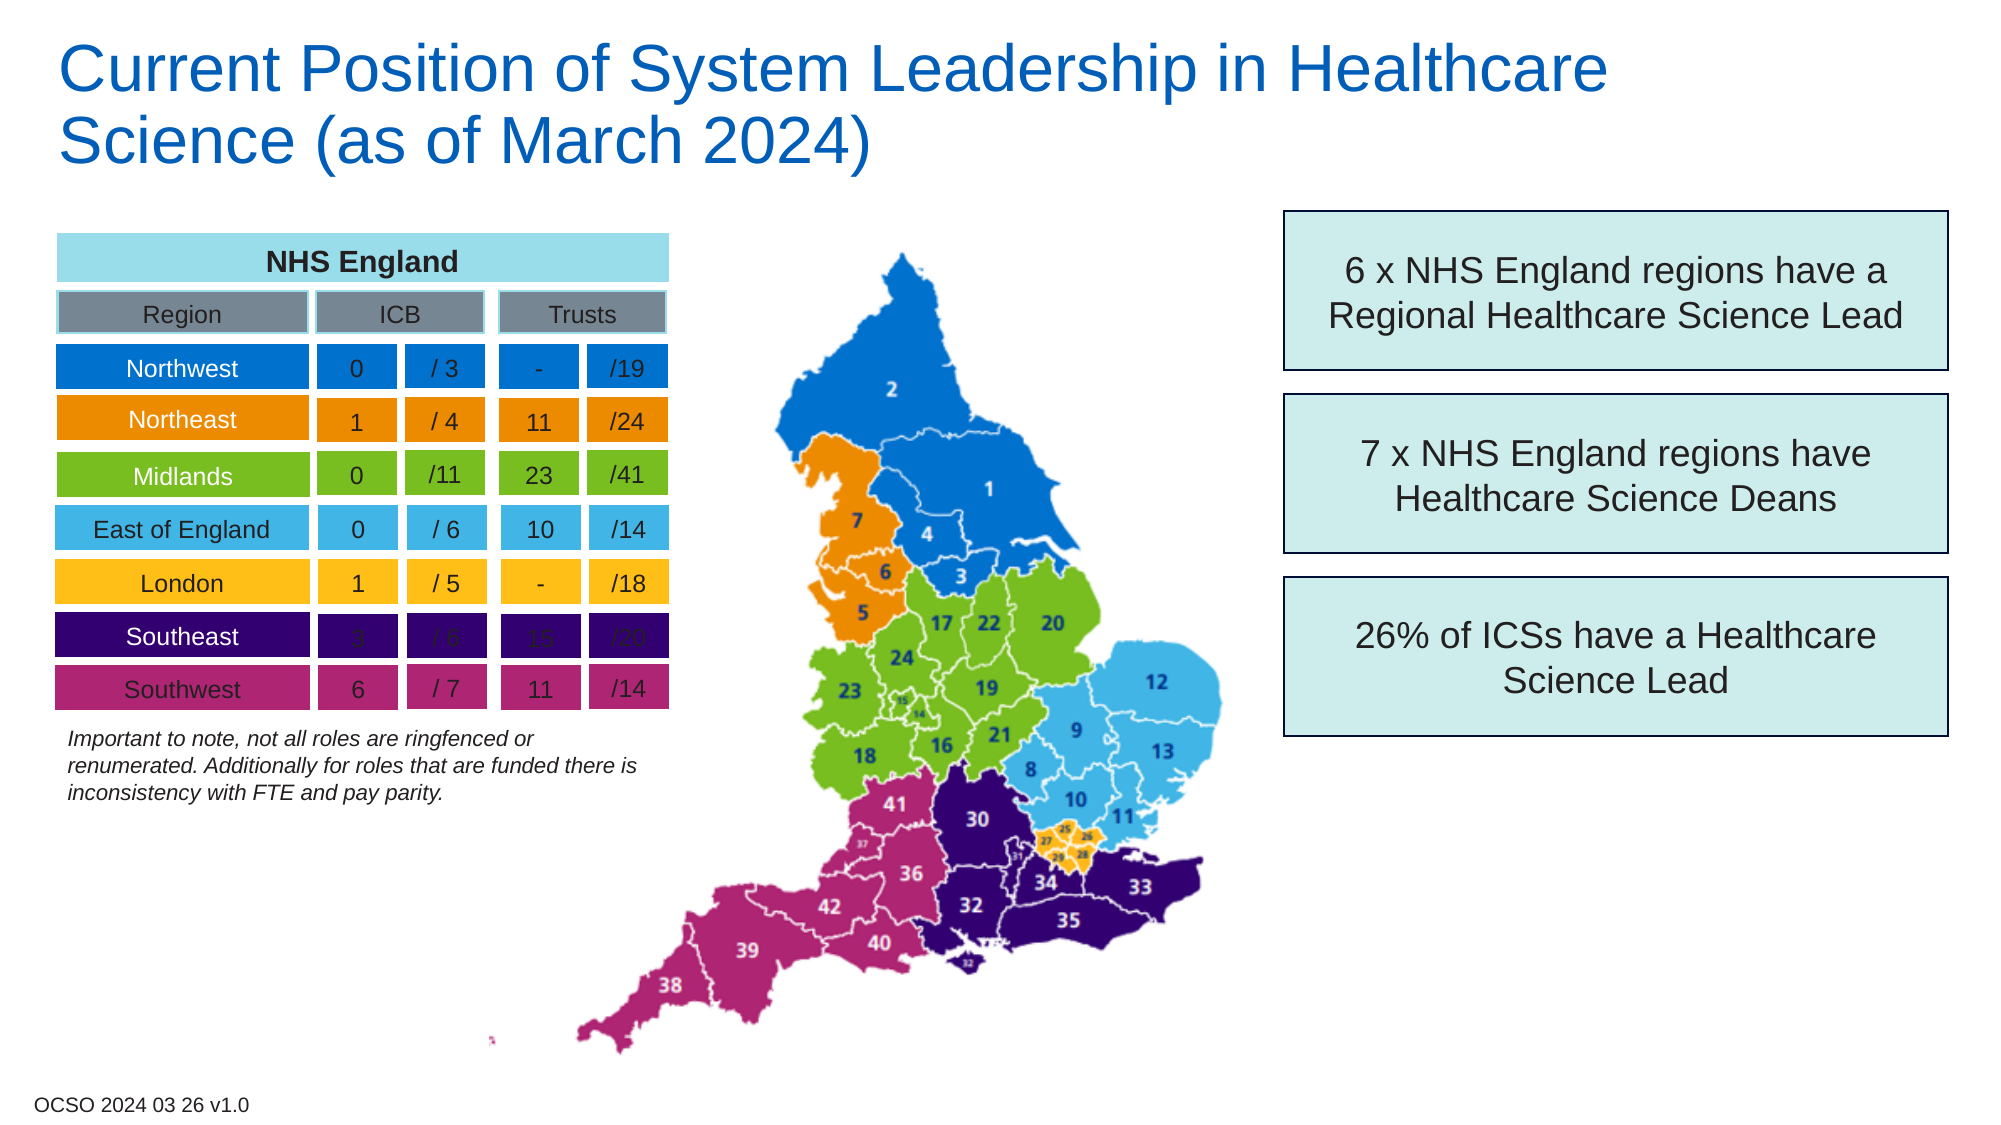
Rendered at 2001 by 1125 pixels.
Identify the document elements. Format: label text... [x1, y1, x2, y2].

text_box 6 [319, 666, 397, 709]
text_box OCSO 2024 03 26 v1.0 [18, 1084, 267, 1125]
text_box Trusts [499, 291, 666, 333]
text_box / 7 [408, 665, 486, 708]
text_box Important to note, not all roles are ringfenced or renumerated. Additionally for roles that are funded there is inconsistency with FTE and pay parity. [52, 717, 665, 814]
text_box 26% of ICSs have a Healthcare Science Lead [1284, 577, 1948, 736]
text_box - [502, 560, 580, 603]
text_box 23 [500, 452, 578, 494]
text_box / 3 [406, 345, 484, 387]
text_box /20 [590, 614, 668, 657]
text_box 7 x NHS England regions have Healthcare Science Deans [1284, 394, 1948, 553]
text_box 3 [319, 615, 397, 657]
text_box 11 [502, 666, 580, 709]
title Current Position of System Leadership in Healthcare Science (as of March 2024) [43, 26, 1850, 164]
text_box / 5 [408, 560, 486, 602]
text_box Northeast [58, 396, 308, 439]
text_box /14 [590, 506, 668, 549]
text_box ICB [316, 291, 484, 333]
text_box 0 [319, 507, 397, 549]
text_box 6 x NHS England regions have a Regional Healthcare Science Lead [1284, 211, 1948, 370]
text_box 11 [500, 399, 578, 441]
text_box Region [58, 291, 308, 333]
text_box /11 [406, 451, 484, 494]
text_box - [500, 345, 578, 388]
text_box 0 [318, 452, 396, 494]
text_box NHS England [58, 234, 668, 281]
text_box 1 [319, 560, 397, 603]
text_box London [56, 560, 309, 602]
text_box Southwest [56, 666, 309, 709]
picture [489, 196, 1279, 1099]
text_box /14 [590, 665, 668, 708]
text_box 10 [502, 507, 580, 549]
text_box / 6 [408, 614, 486, 657]
text_box / 4 [406, 398, 484, 441]
text_box /19 [588, 345, 666, 387]
text_box 1 [318, 399, 396, 441]
text_box /41 [588, 451, 666, 494]
text_box /18 [590, 560, 668, 602]
text_box East of England [56, 507, 308, 549]
text_box / 6 [408, 506, 486, 549]
text_box Midlands [58, 453, 309, 496]
text_box Northwest [58, 345, 308, 388]
text_box /24 [588, 398, 666, 441]
text_box 0 [318, 345, 396, 388]
text_box Southeast [56, 613, 309, 656]
text_box 15 [502, 615, 580, 657]
